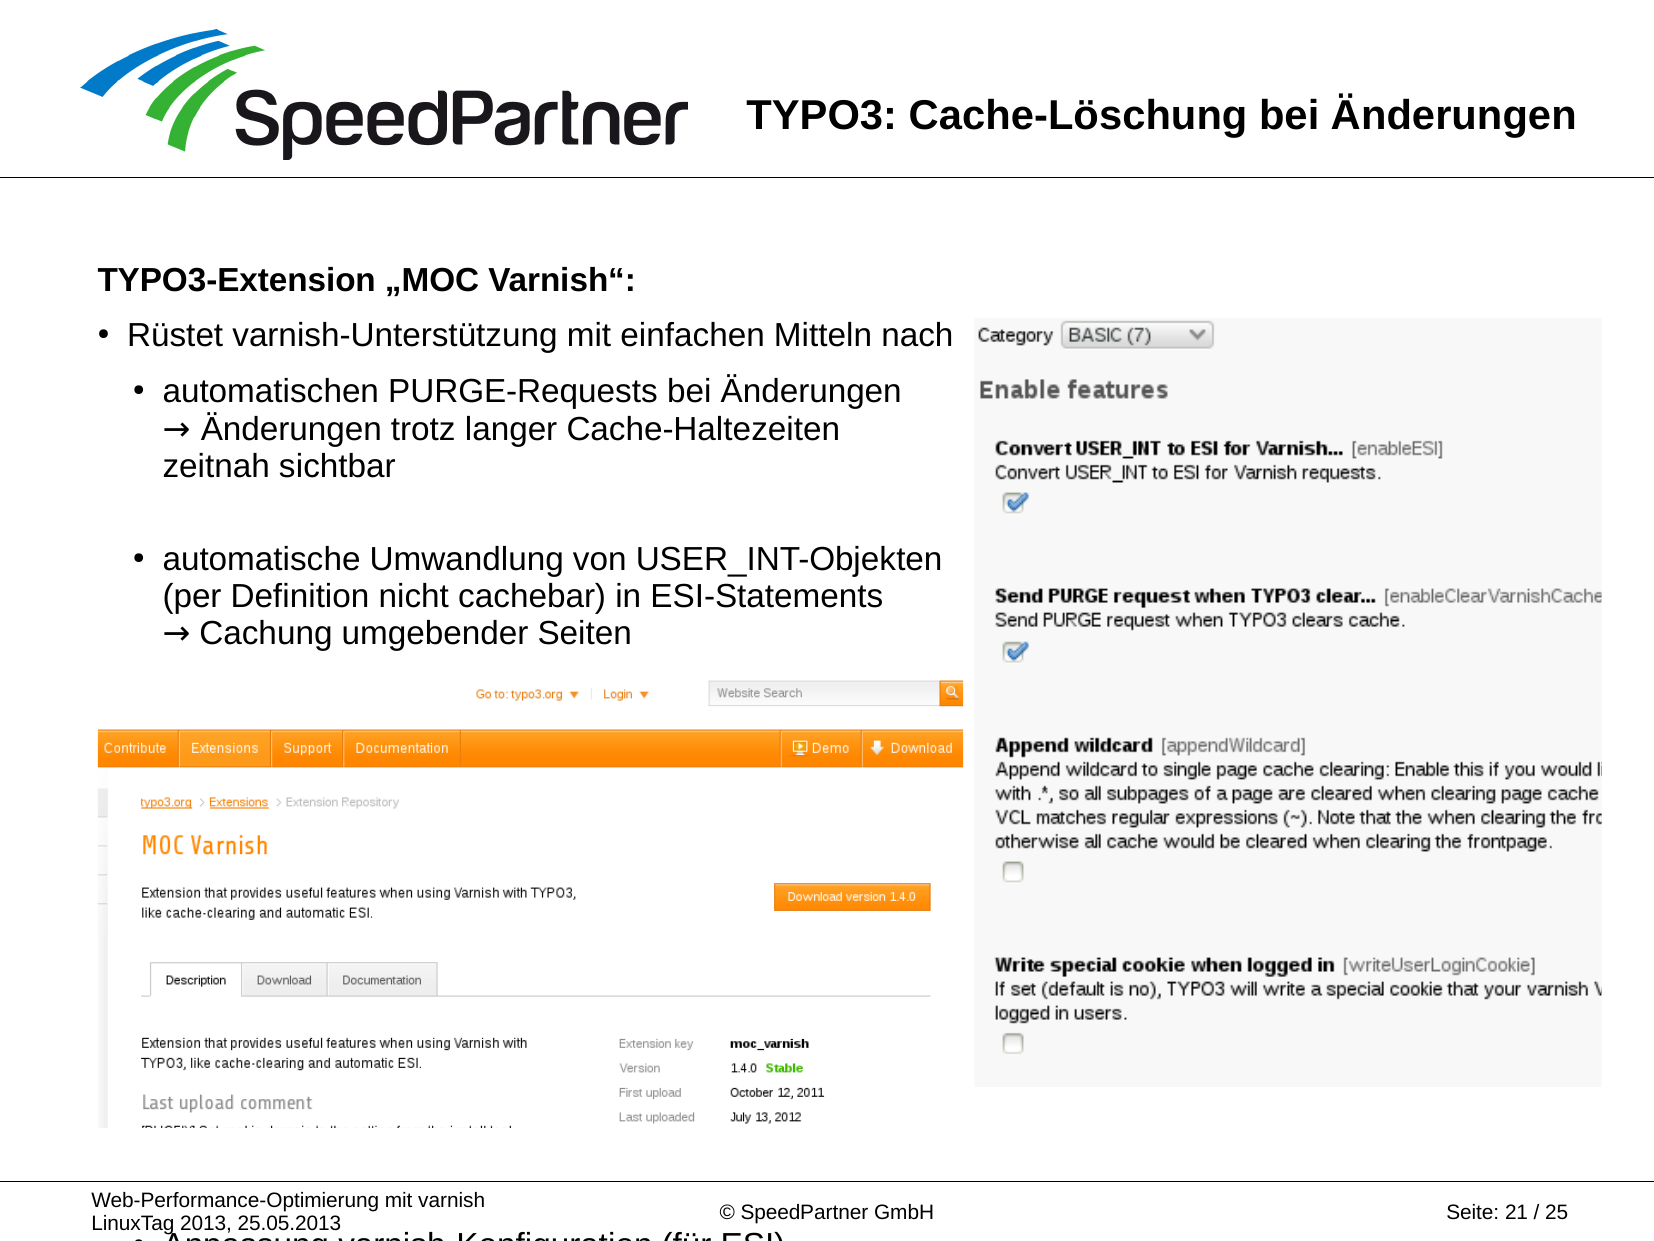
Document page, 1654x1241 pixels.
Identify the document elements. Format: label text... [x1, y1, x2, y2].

title TYPO3: Cache-Löschung bei Änderungen [590, 70, 1577, 160]
text_box TYPO3-Extension „MOC Varnish“: Rüstet varnish-Unterstützung mit einfachen Mitteln nach automatischen PURGE-Requests bei Änderungen → Änderungen trotz langer Cache-Haltezeiten zeitnah sichtbar automatische Umwandlung von USER_INT-Objekten (per Definition nicht cachebar) in ESI-Statements → Cachung umgebender Seiten Anpassung varnish-Konfiguration (für ESI) [82, 254, 1565, 1241]
picture [80, 29, 688, 160]
picture [974, 318, 1602, 1087]
